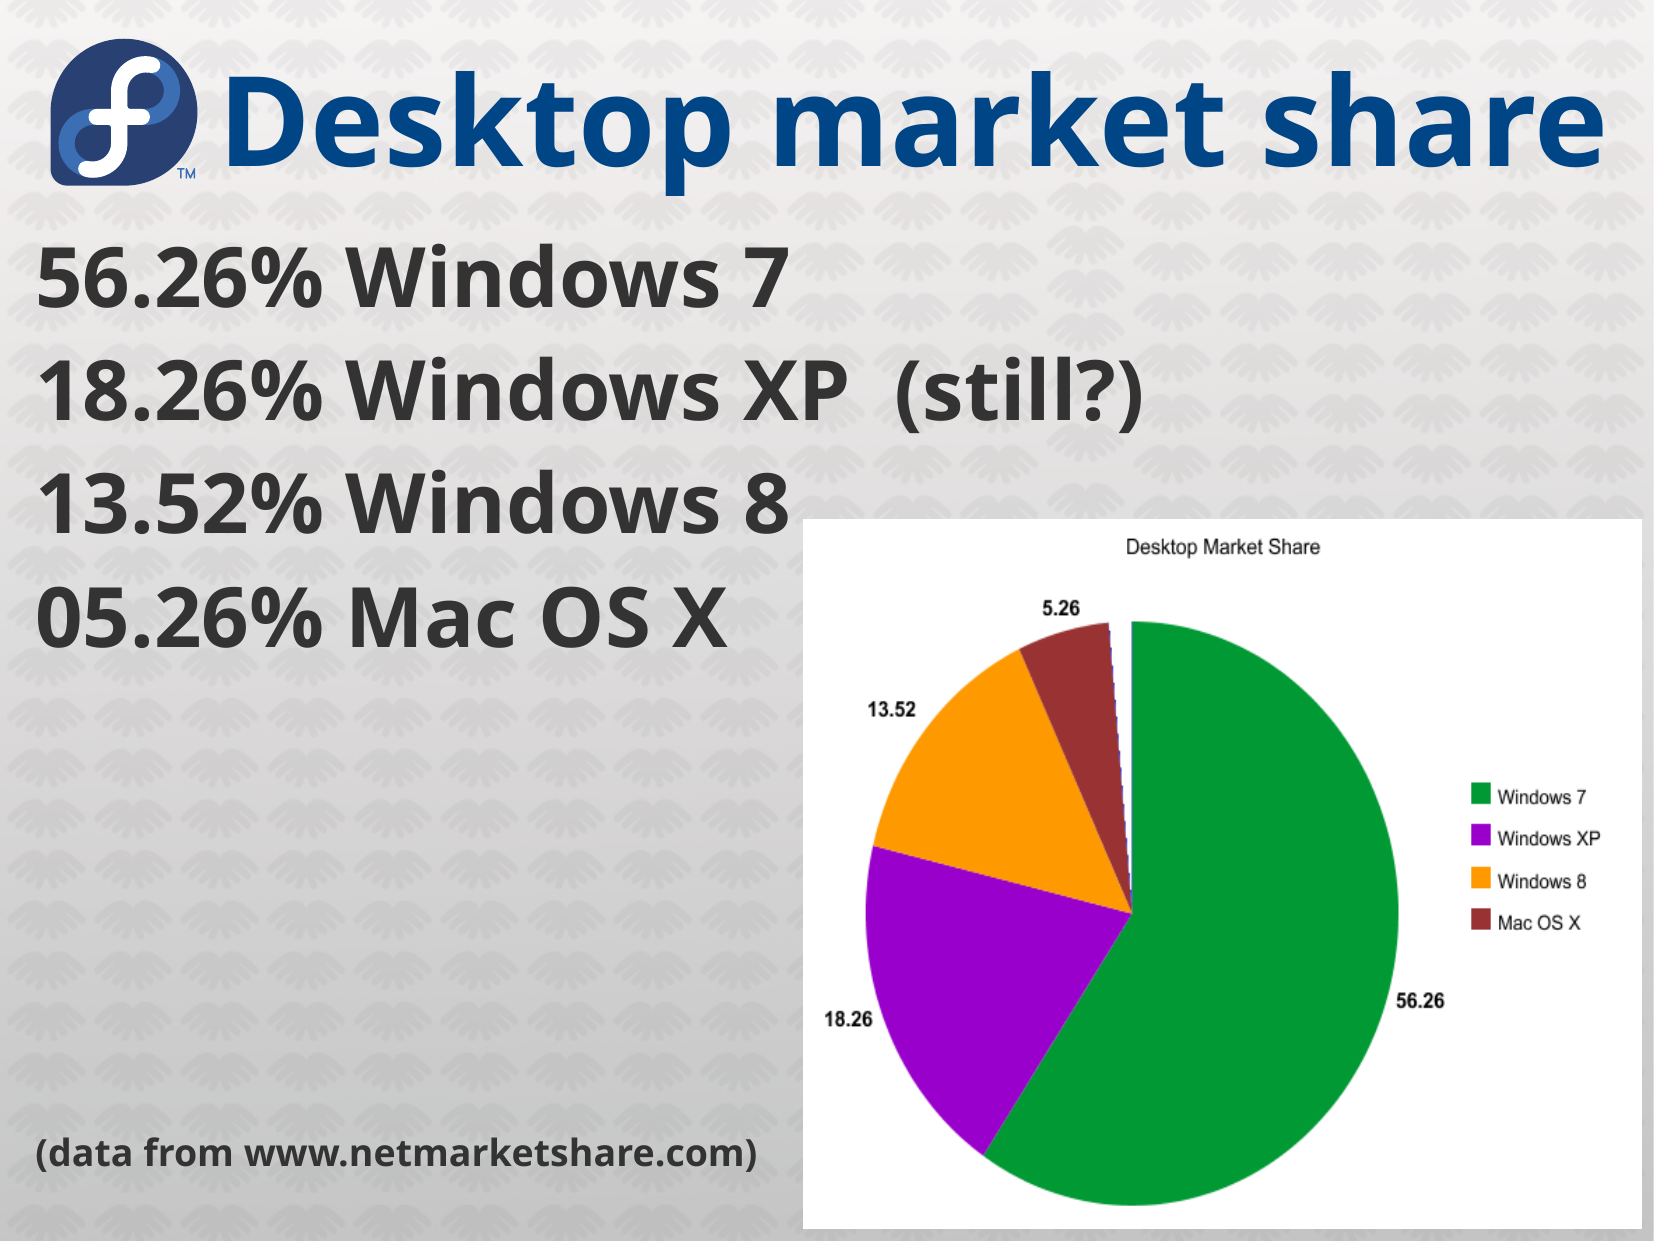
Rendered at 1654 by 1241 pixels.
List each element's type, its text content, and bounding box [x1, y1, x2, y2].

title Desktop market share [272, 0, 1654, 264]
picture [0, 0, 1654, 1241]
text_box 56.26% Windows 7 18.26% Windows XP (still?) 13.52% Windows 8 05.26% Mac OS X (data from www.netmarketshare.com) [35, 225, 1619, 1170]
